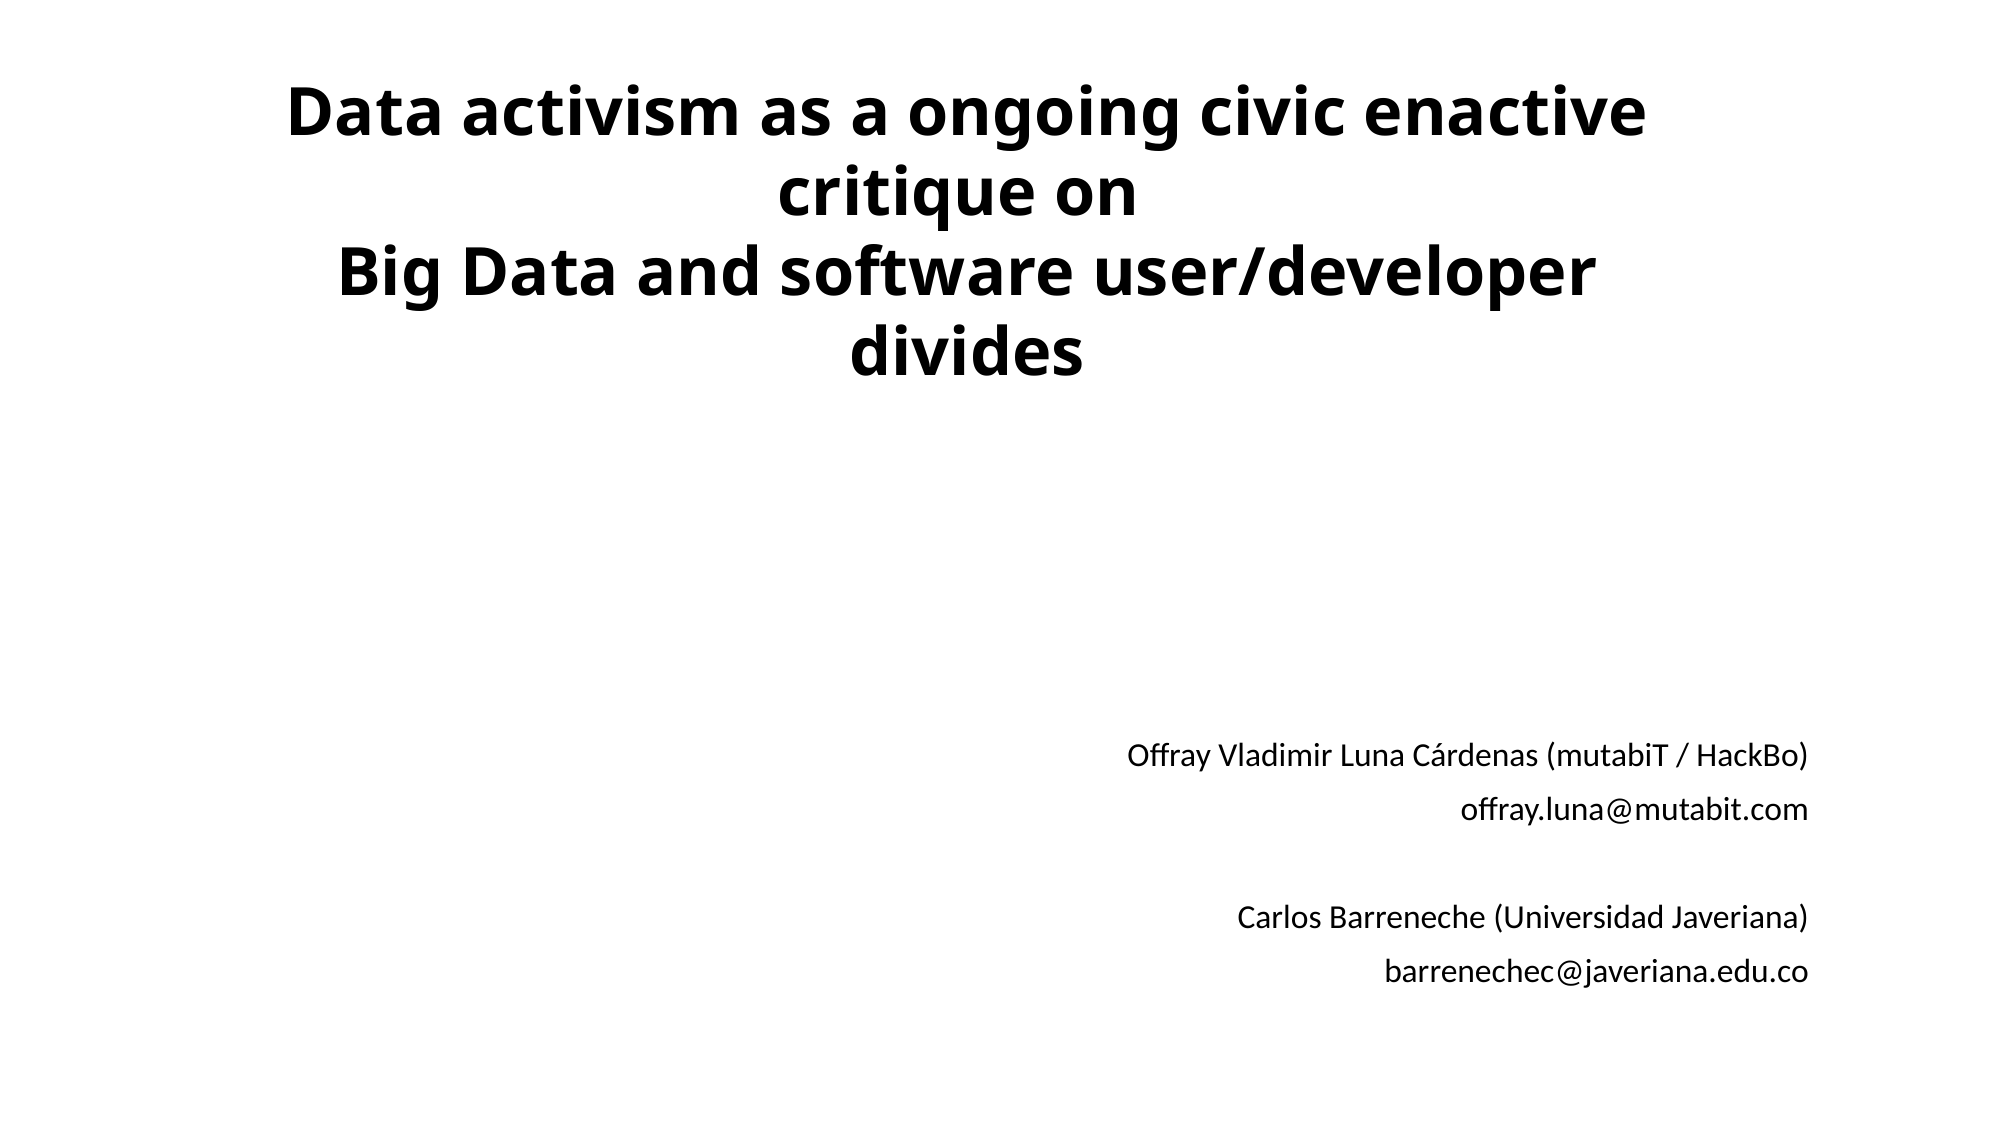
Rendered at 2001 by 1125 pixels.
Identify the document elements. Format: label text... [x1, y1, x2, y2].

subtitle Offray Vladimir Luna Cárdenas (mutabiT / HackBo) offray.luna@mutabit.com Carlos Barreneche (Universidad Javeriana) barrenechec@javeriana.edu.co [324, 725, 1825, 997]
title Data activism as a ongoing civic enactive critique on Big Data and software user/developer divides [217, 241, 1718, 397]
